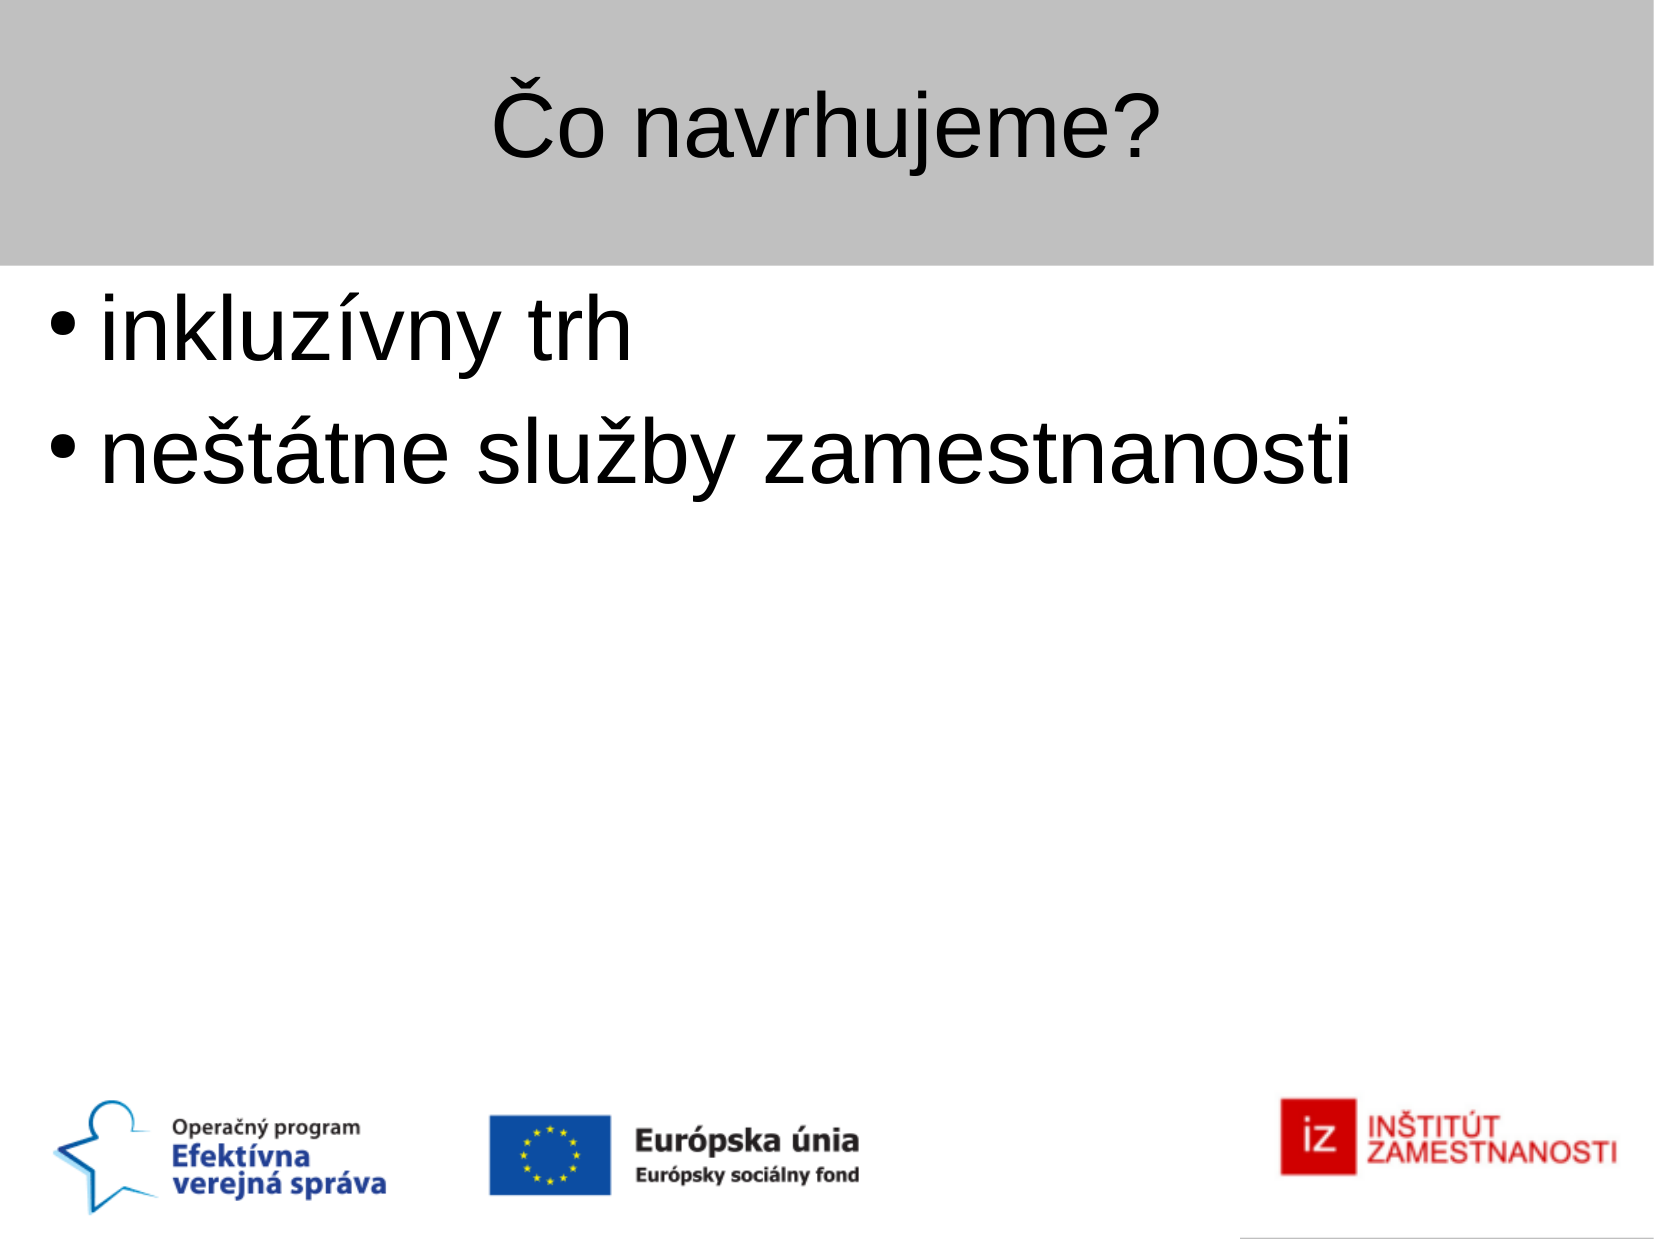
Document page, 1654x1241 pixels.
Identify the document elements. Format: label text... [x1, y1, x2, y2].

picture [29, 1077, 886, 1241]
title Čo navrhujeme? [88, 29, 1565, 237]
picture [1240, 1033, 1654, 1241]
list inkluzívny trh neštátne služby zamestnanosti [29, 295, 1533, 1077]
